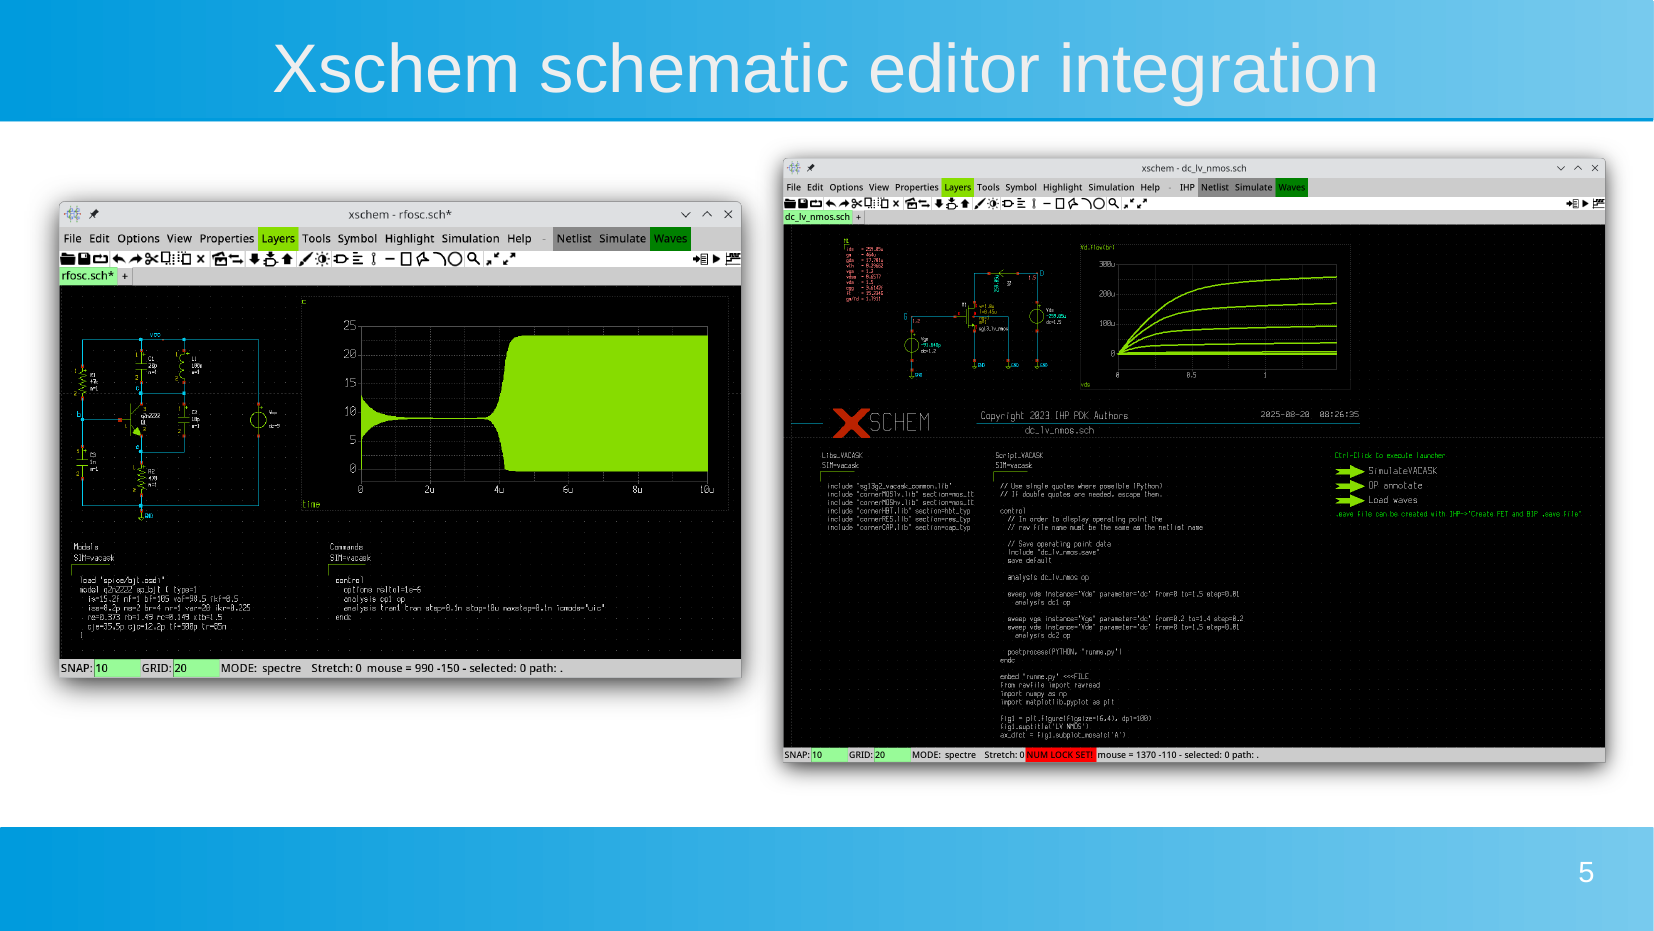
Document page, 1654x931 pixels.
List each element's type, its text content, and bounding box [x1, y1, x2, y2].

picture [18, 131, 1638, 801]
title Xschem schematic editor integration [59, 29, 1595, 108]
